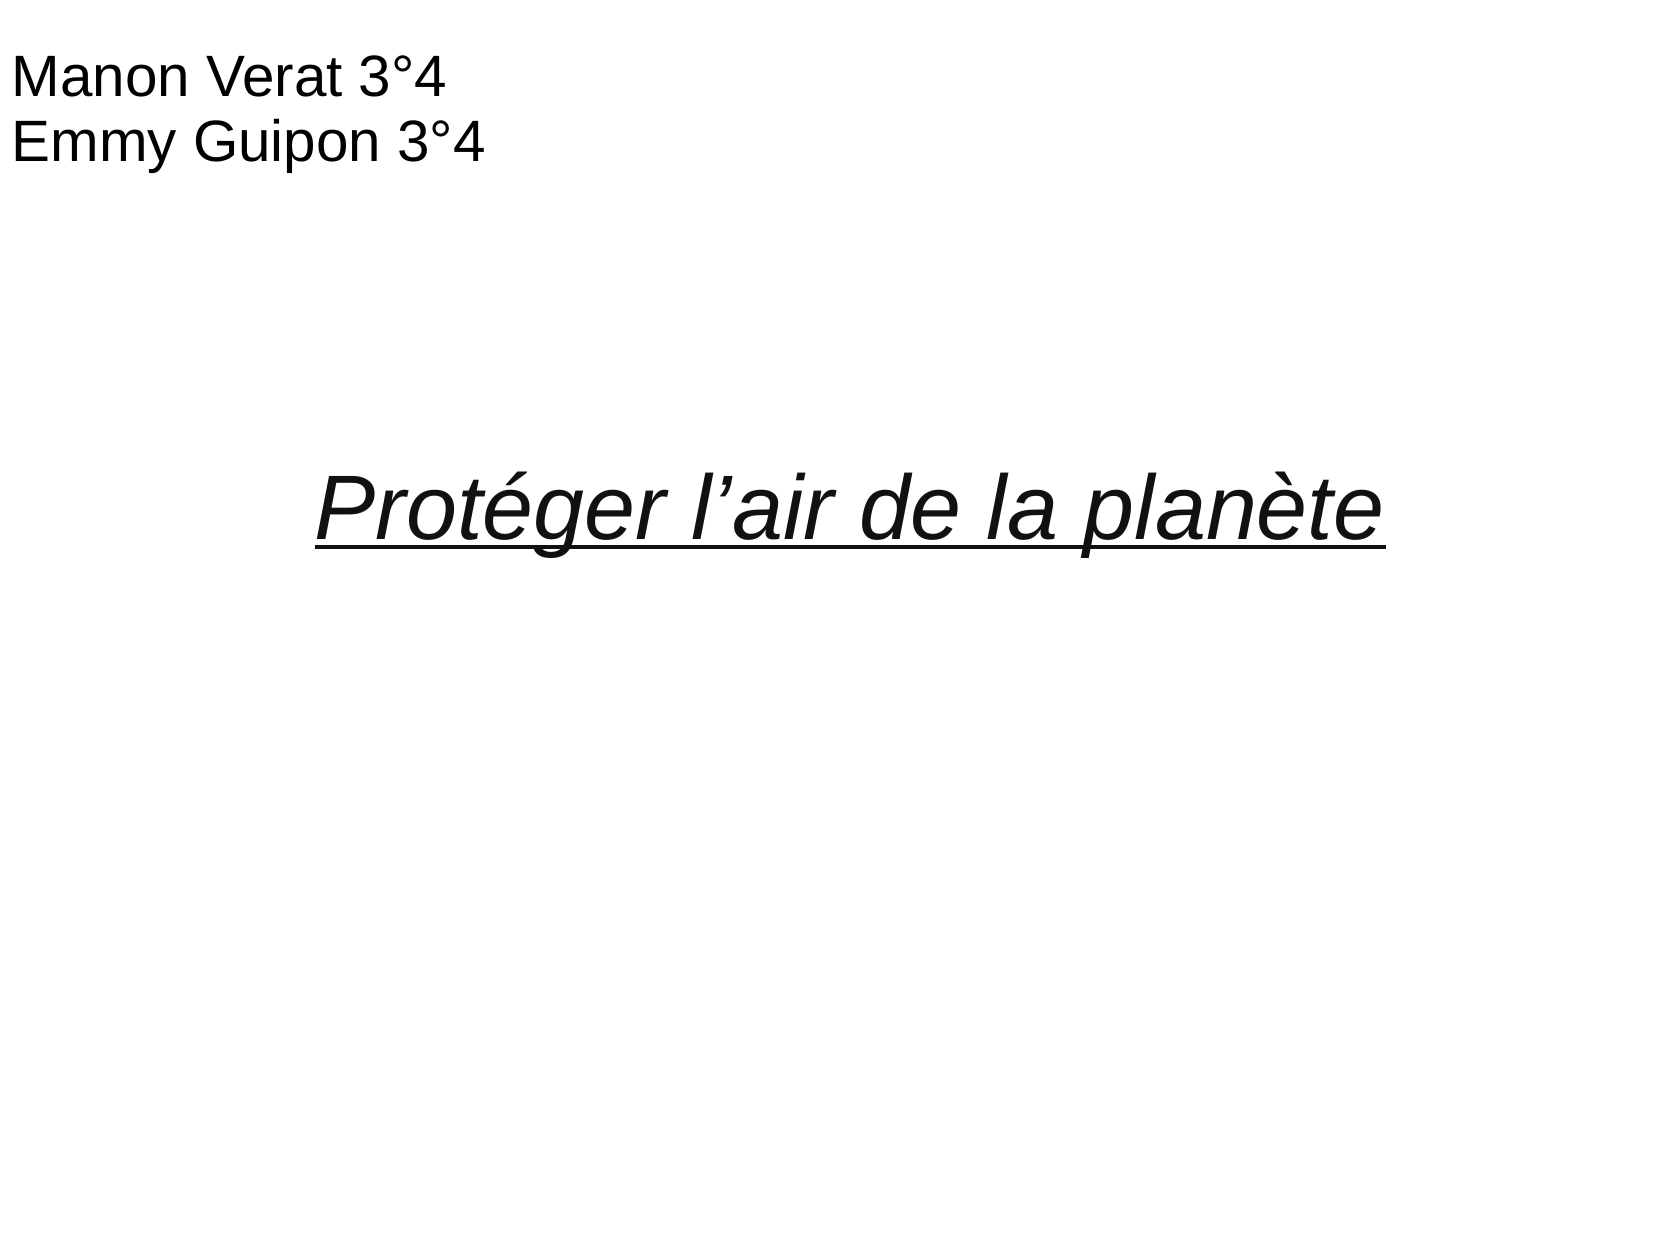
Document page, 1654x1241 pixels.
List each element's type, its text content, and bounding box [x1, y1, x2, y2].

title Manon Verat 3°4 Emmy Guipon 3°4 [11, 5, 1500, 213]
text_box Protéger l’air de la planète [224, 377, 1477, 638]
